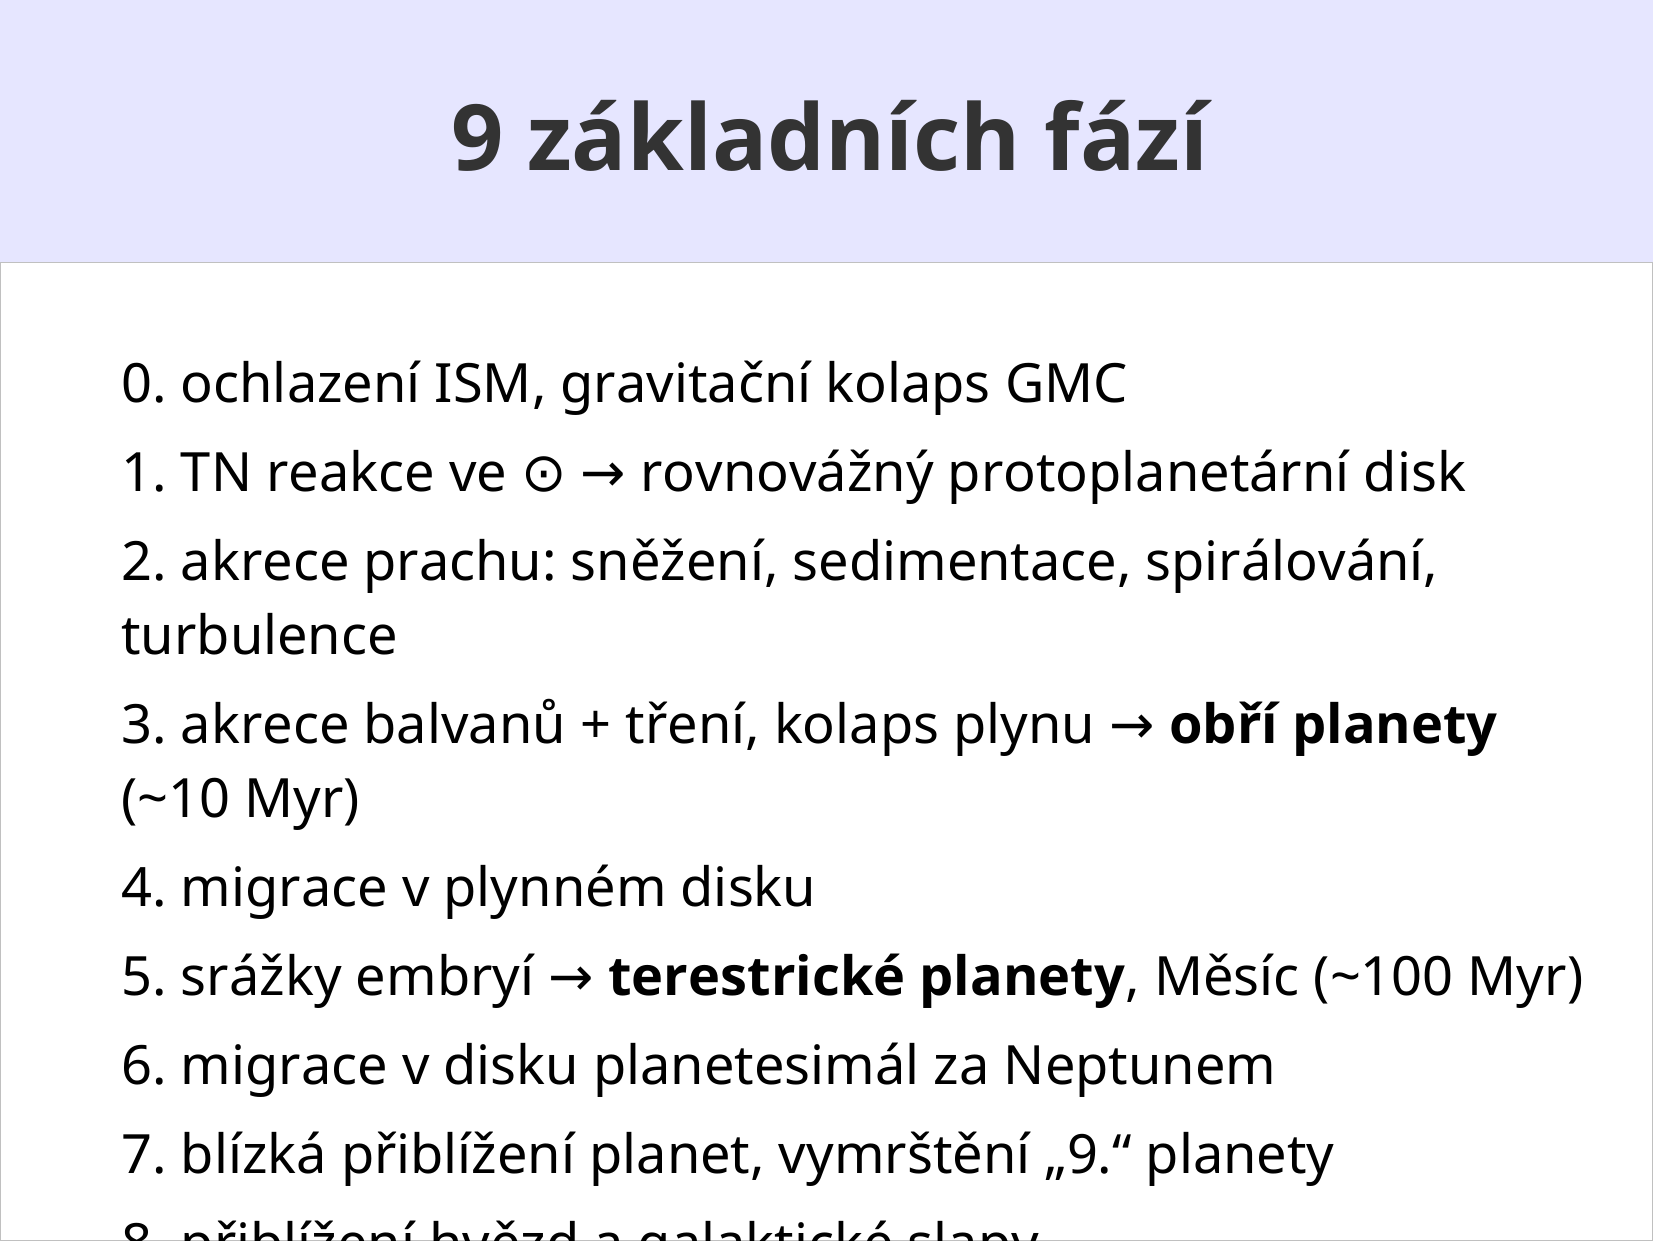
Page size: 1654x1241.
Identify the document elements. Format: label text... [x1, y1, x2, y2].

title 9 základních fází [124, 31, 1536, 239]
list 0. ochlazení ISM, gravitační kolaps GMC 1. TN reakce ve ⊙ → rovnovážný protoplanetární disk 2. akrece prachu: sněžení, sedimentace, spirálování, turbulence 3. akrece balvanů + tření, kolaps plynu → obří planety (~10 Myr) 4. migrace v plynném disku 5. srážky embryí → terestrické planety, Měsíc (~100 Myr) 6. migrace v disku planetesimál za Neptunem 7. blízká přiblížení planet, vymrštění „9.“ planety 8. přiblížení hvězd a galaktické slapy 9. Jarkovského jev, gravitační rezonance a srážky planetek [121, 344, 1591, 1241]
